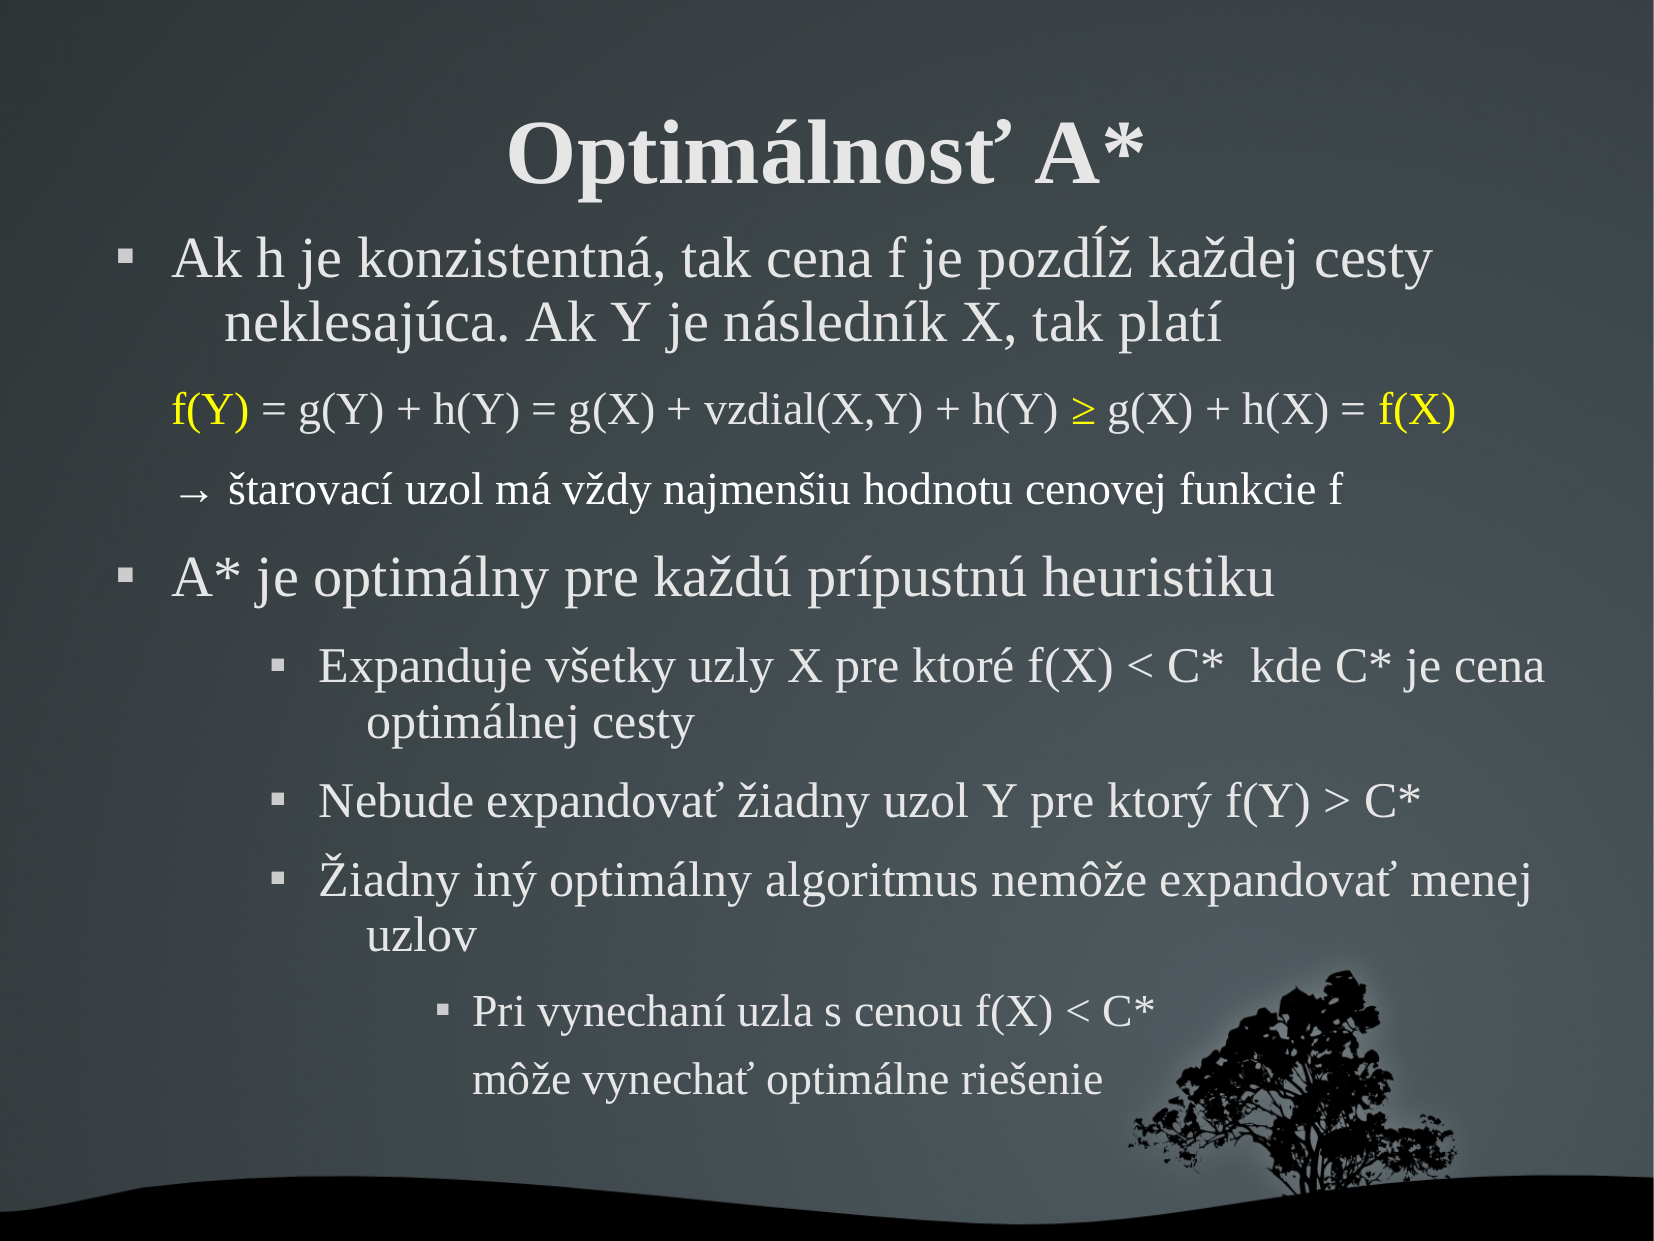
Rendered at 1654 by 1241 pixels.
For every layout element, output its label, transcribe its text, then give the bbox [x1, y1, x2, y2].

list Ak h je konzistentná, tak cena f je pozdĺž každej cesty neklesajúca. Ak Y je následník X, tak platí f(Y) = g(Y) + h(Y) = g(X) + vzdial(X,Y) + h(Y) ≥ g(X) + h(X) = f(X) → štarovací uzol má vždy najmenšiu hodnotu cenovej funkcie f A* je optimálny pre každú prípustnú heuristiku Expanduje všetky uzly X pre ktoré f(X) < C* kde C* je cena optimálnej cesty Nebude expandovať žiadny uzol Y pre ktorý f(Y) > C* Žiadny iný optimálny algoritmus nemôže expandovať menej uzlov Pri vynechaní uzla s cenou f(X) < C* môže vynechať optimálne riešenie [82, 225, 1571, 1168]
title Optimálnosť A* [82, 49, 1571, 225]
picture [0, 0, 1654, 1241]
